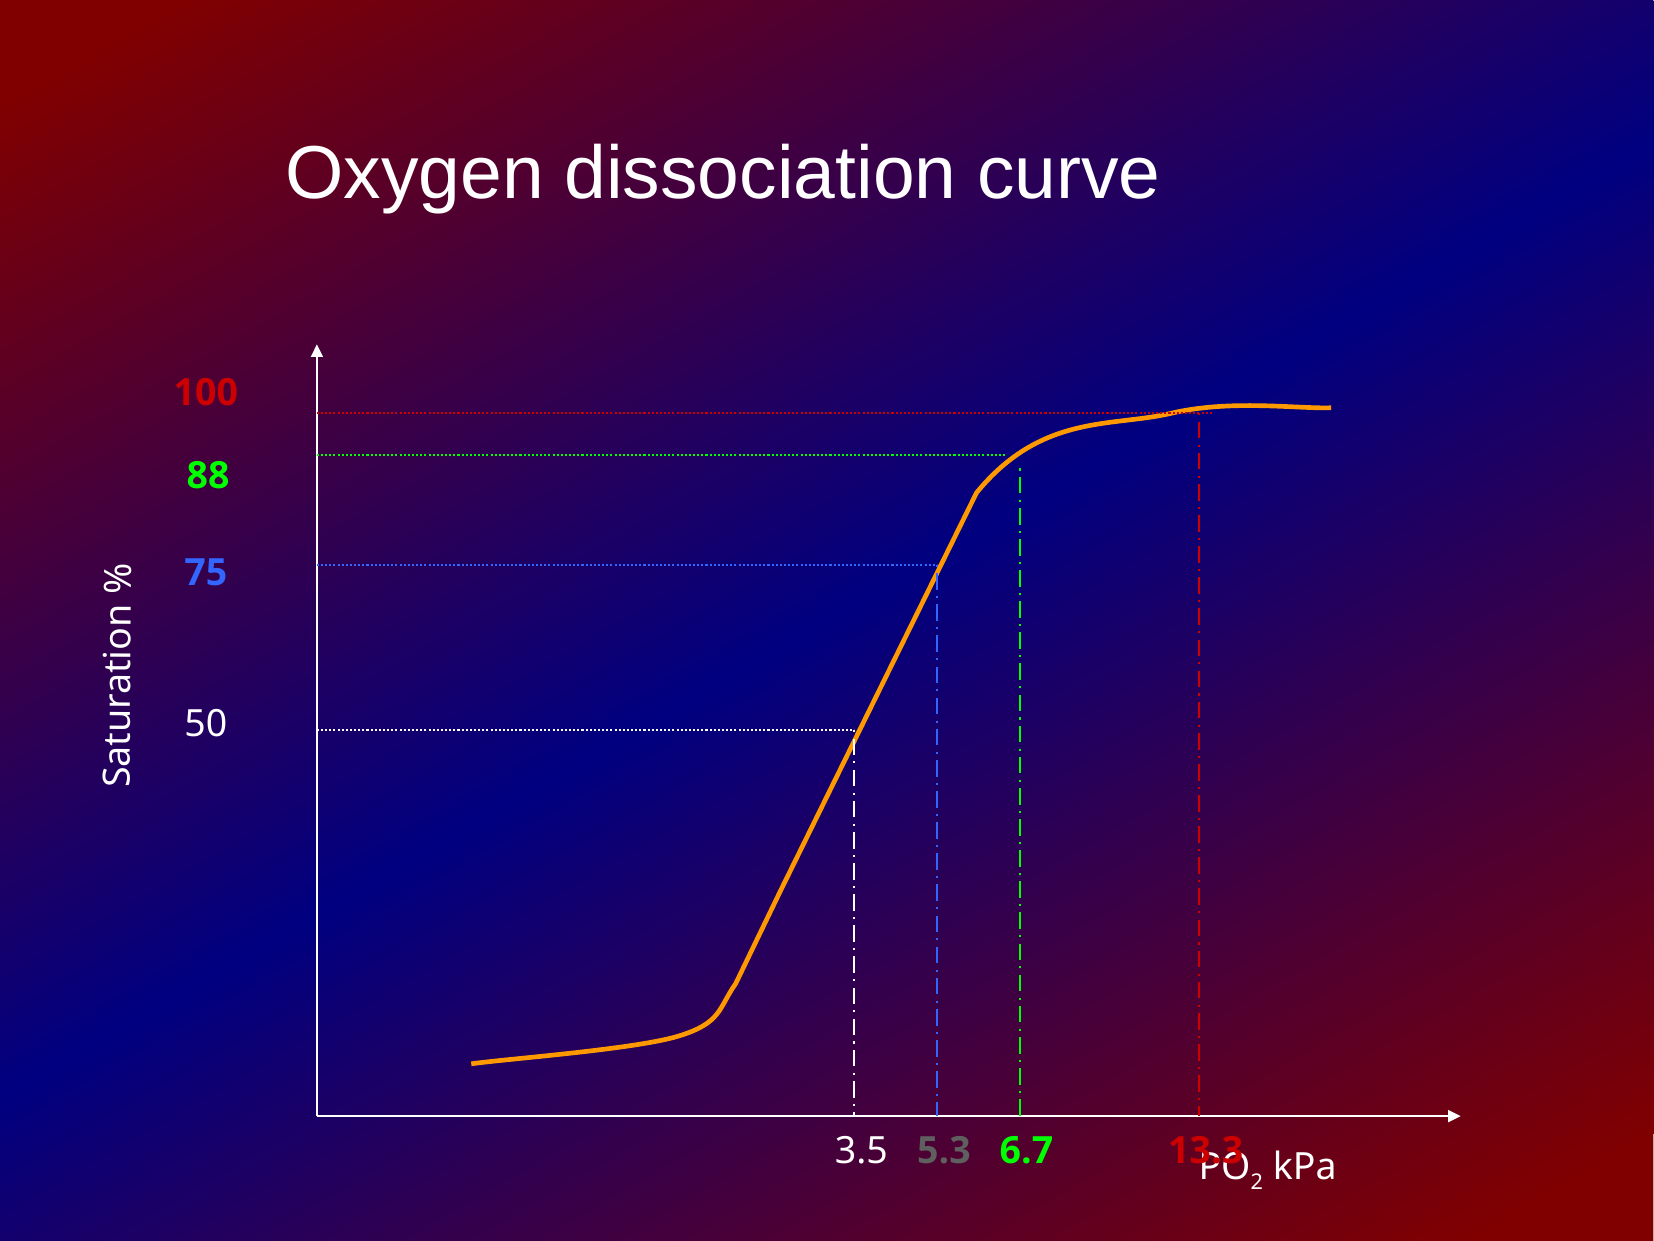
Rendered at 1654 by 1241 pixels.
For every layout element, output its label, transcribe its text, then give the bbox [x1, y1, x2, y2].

text_box 5.3 [854, 1116, 936, 1183]
title Oxygen dissociation curve [123, 68, 1323, 276]
text_box 100 [158, 358, 254, 425]
text_box Saturation % [80, 316, 152, 1034]
text_box 75 [169, 537, 243, 604]
text_box 13.3 [1117, 1116, 1296, 1183]
text_box 50 [169, 688, 243, 756]
text_box PO2 kPa [881, 1132, 1654, 1204]
text_box 88 [171, 440, 245, 508]
text_box 3.5 [771, 1116, 854, 1183]
text_box 6.7 [936, 1116, 1117, 1183]
